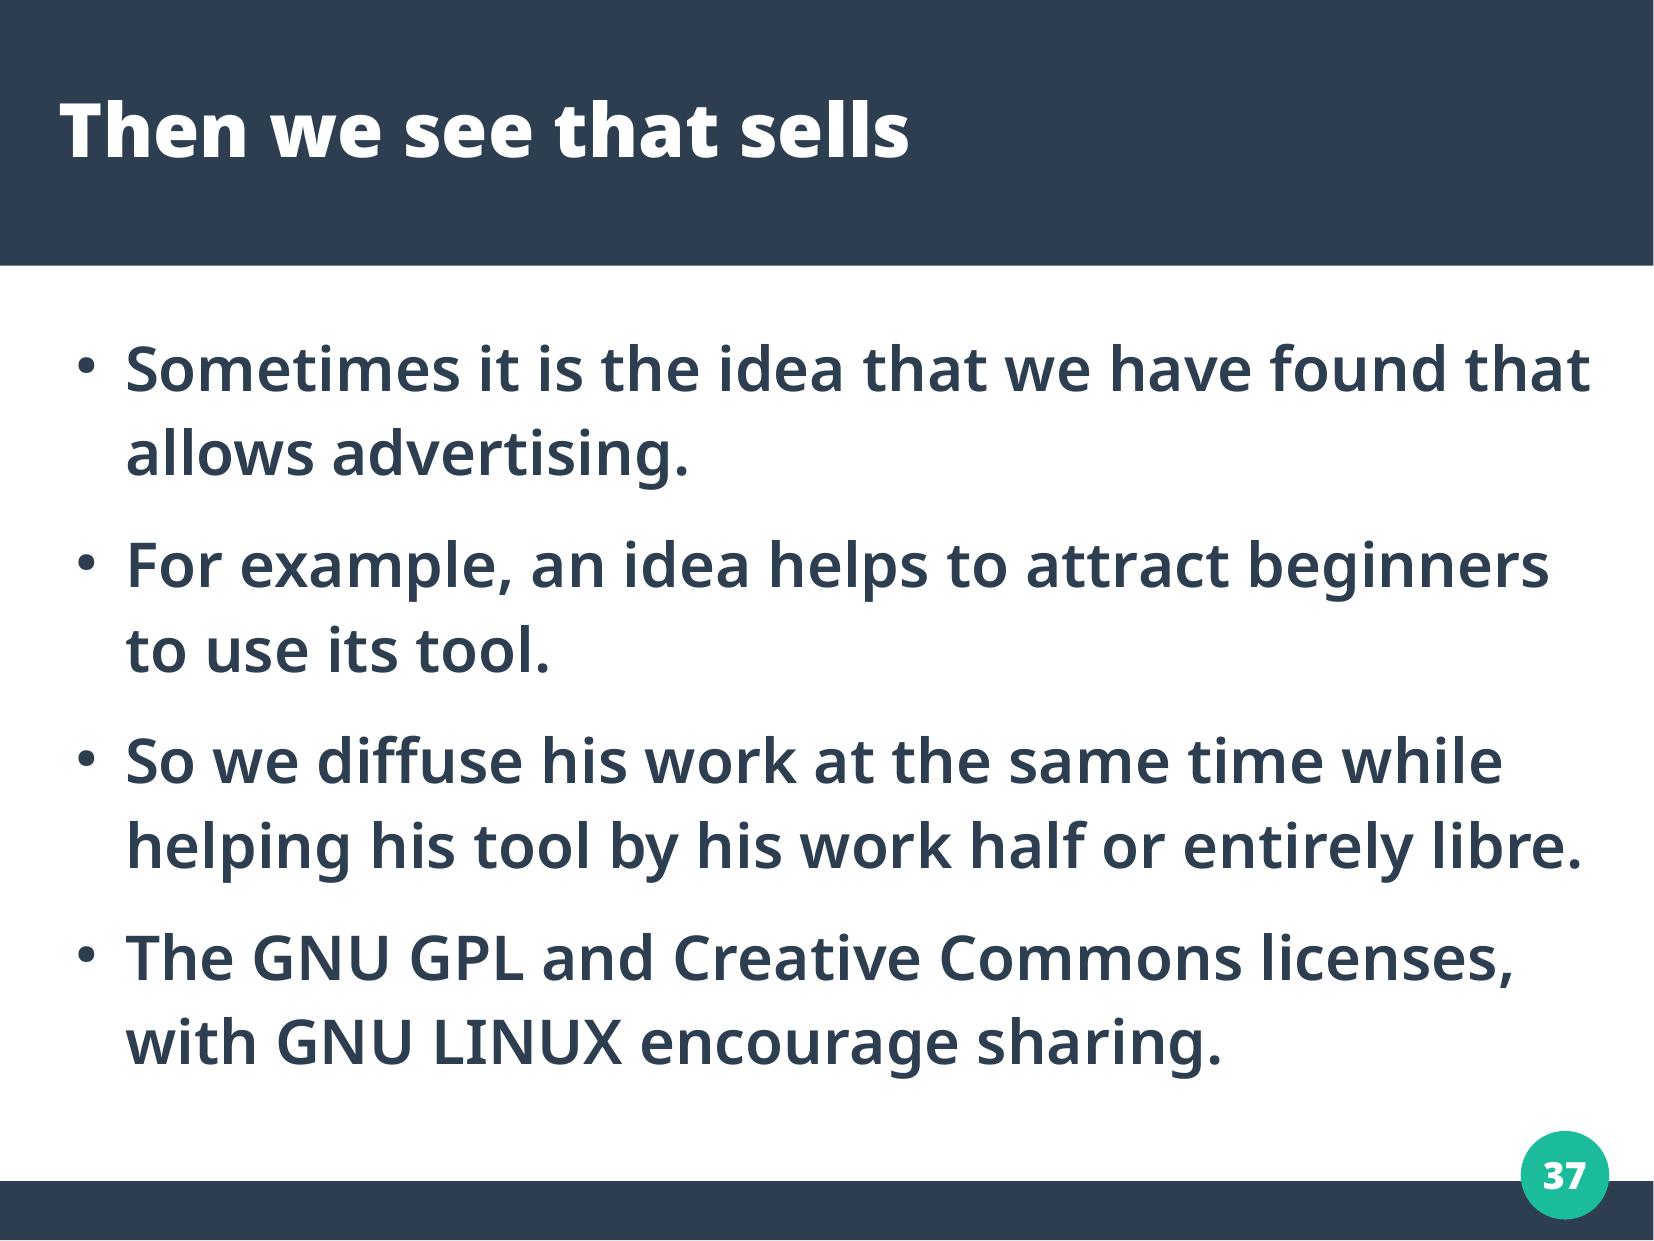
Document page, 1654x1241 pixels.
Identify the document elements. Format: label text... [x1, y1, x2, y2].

list Sometimes it is the idea that we have found that allows advertising. For example, an idea helps to attract beginners to use its tool. So we diffuse his work at the same time while helping his tool by his work half or entirely libre. The GNU GPL and Creative Commons licenses, with GNU LINUX encourage sharing. [59, 324, 1595, 1152]
title Then we see that sells [59, 49, 1595, 207]
